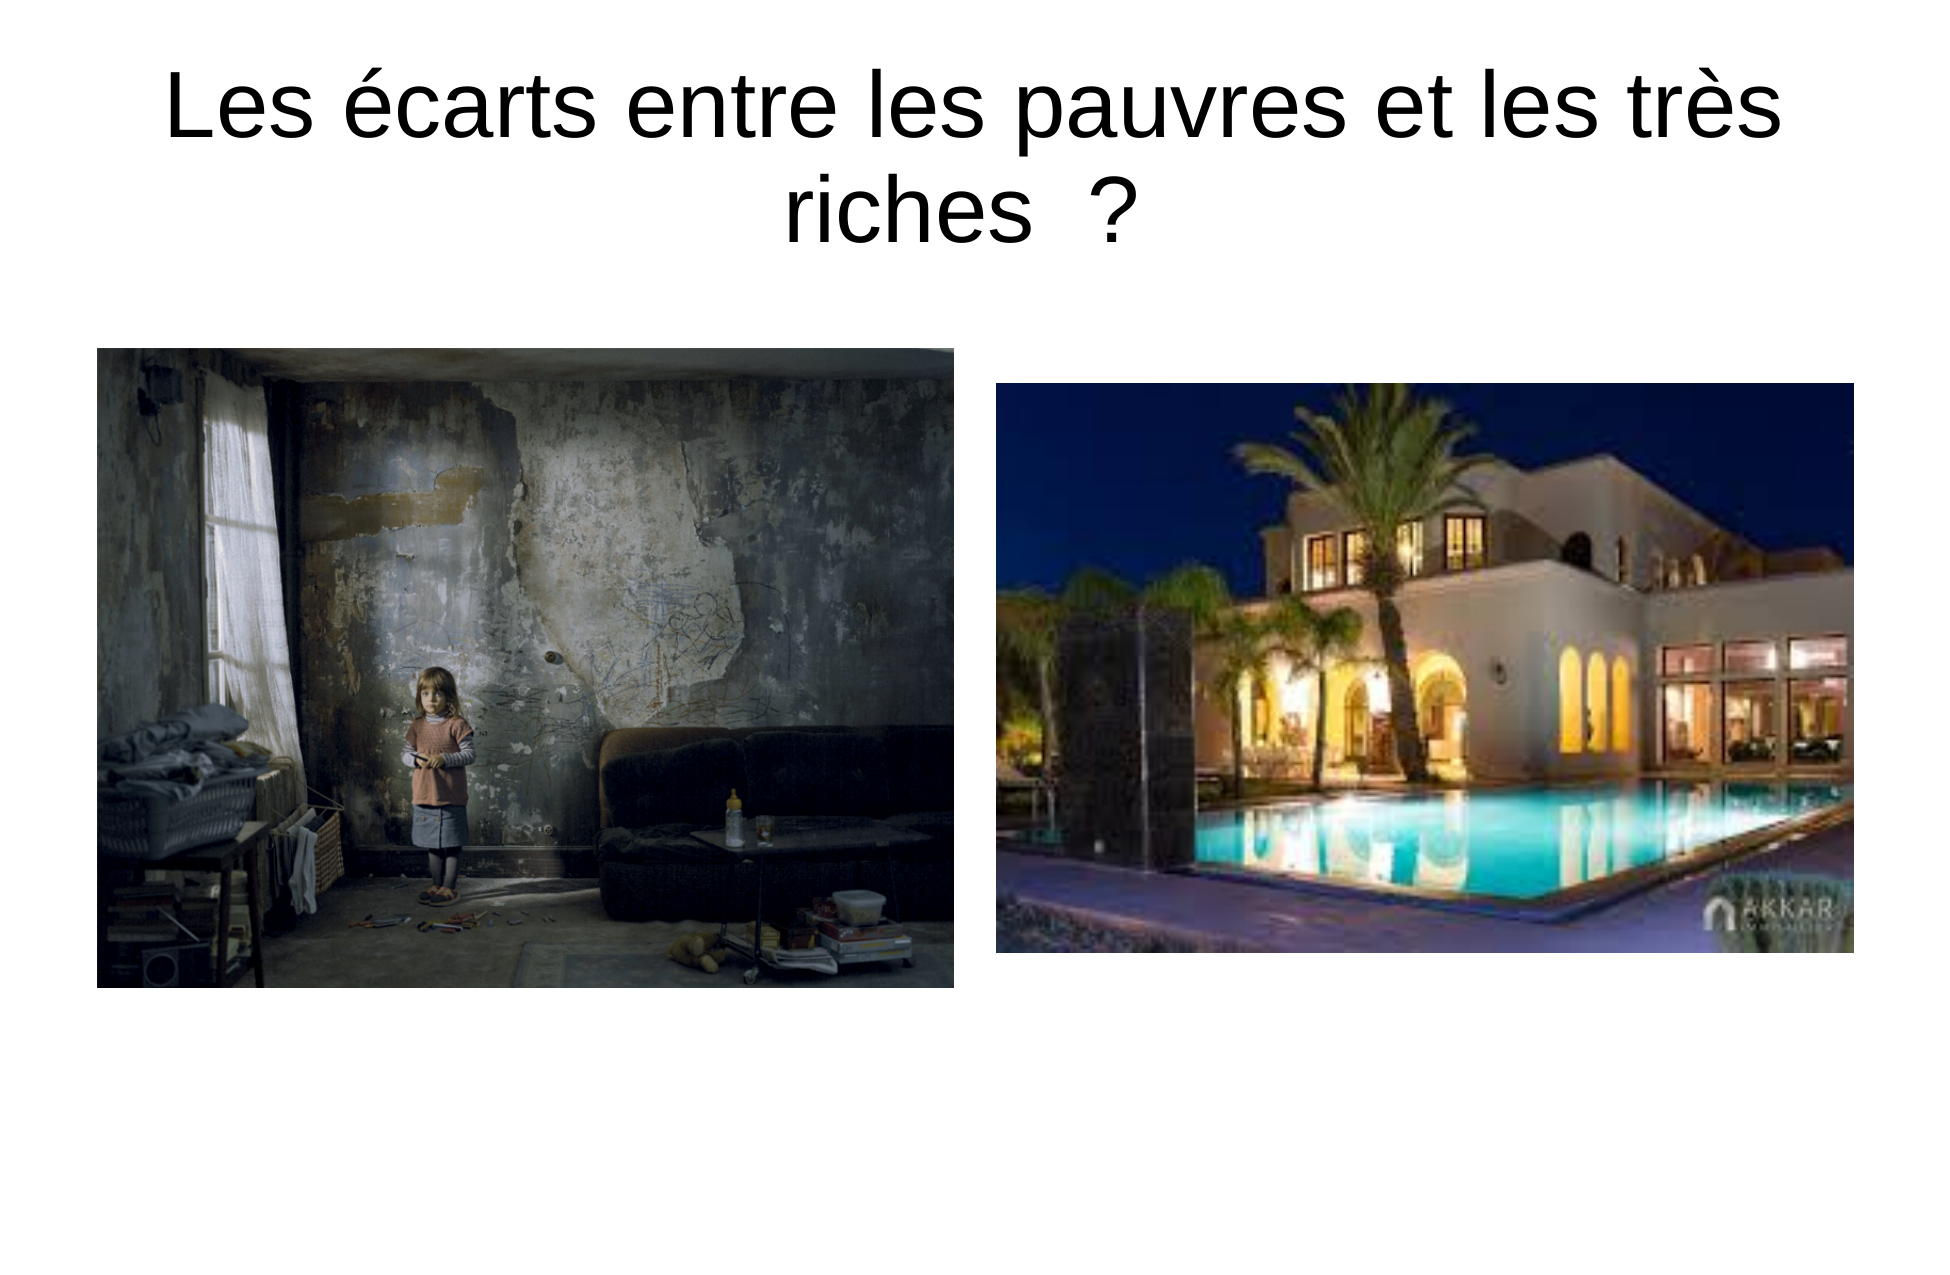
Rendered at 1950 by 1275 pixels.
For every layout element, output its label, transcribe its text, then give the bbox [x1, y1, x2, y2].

picture [97, 348, 954, 988]
picture [996, 383, 1854, 953]
title Les écarts entre les pauvres et les très riches ? [97, 50, 1853, 264]
